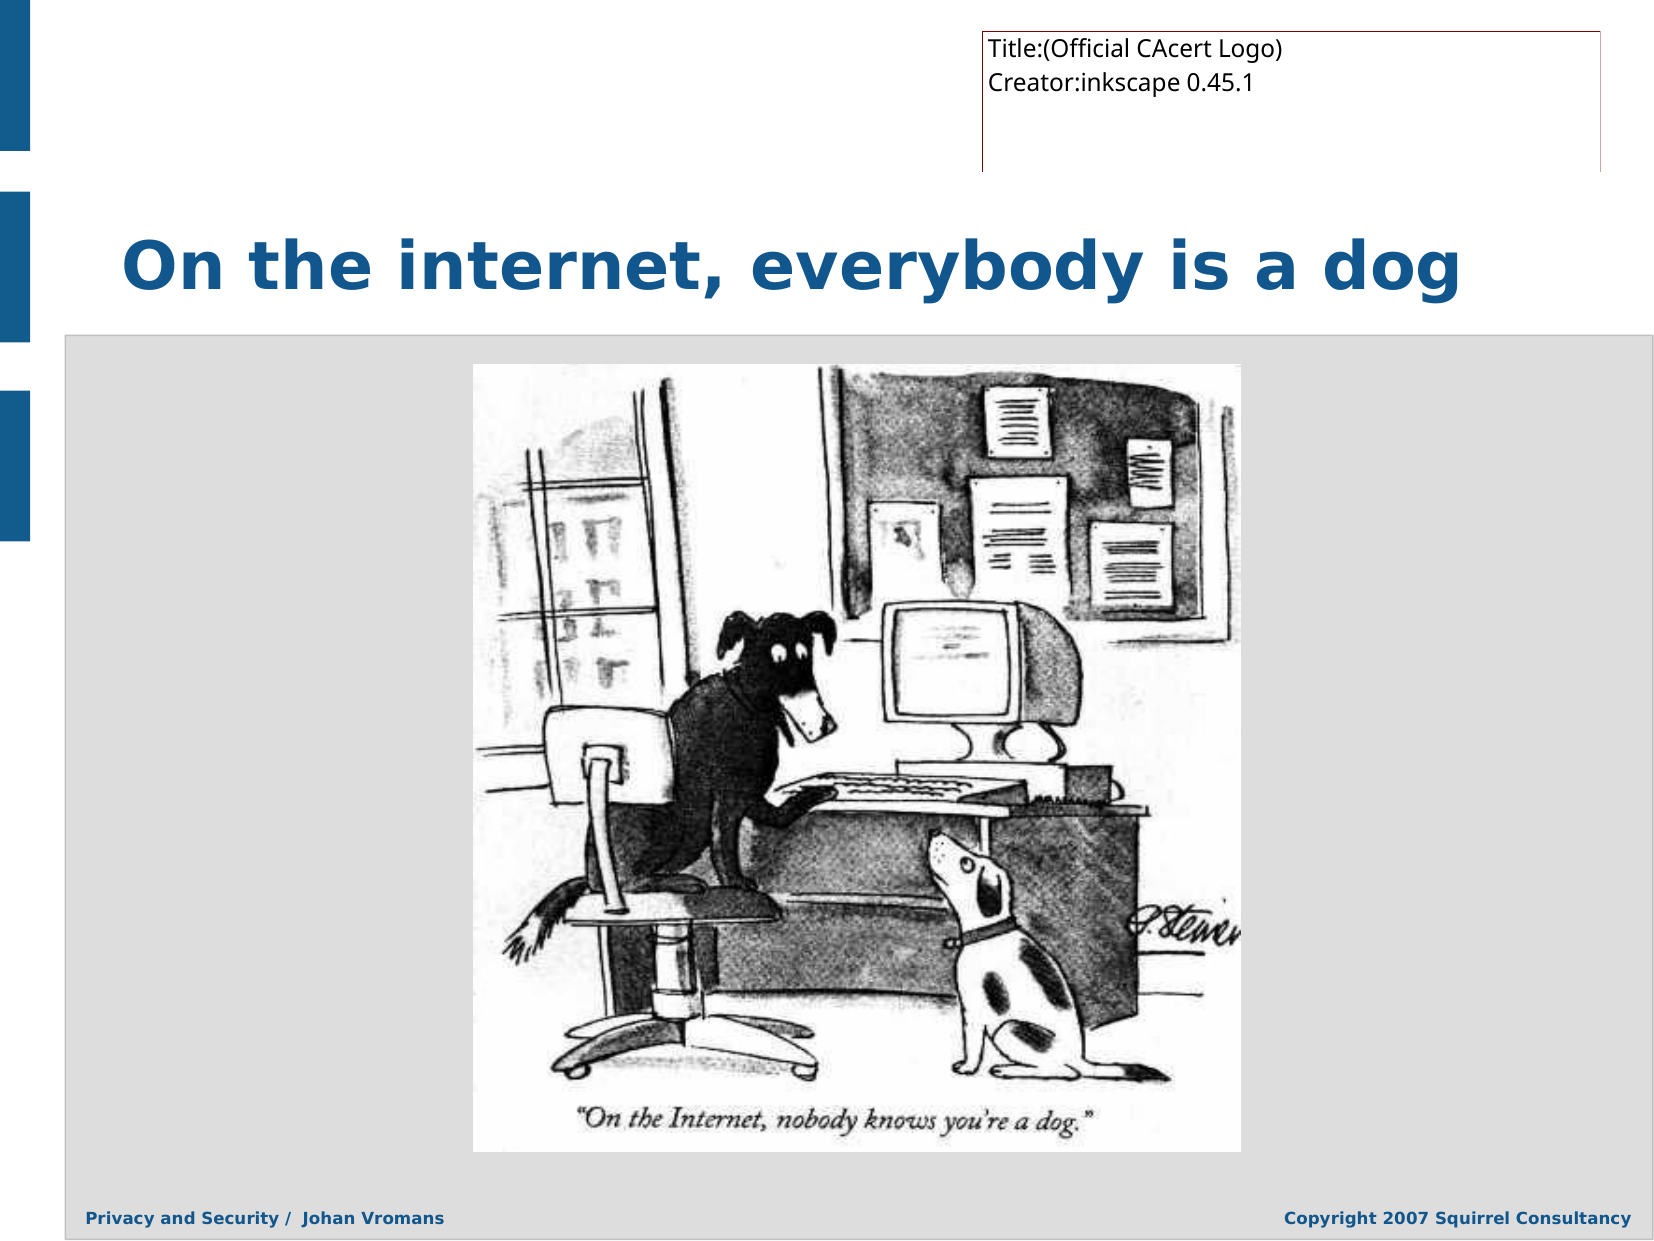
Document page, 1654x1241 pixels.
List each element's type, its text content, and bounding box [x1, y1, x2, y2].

title On the internet, everybody is a dog [121, 206, 1533, 326]
picture [473, 364, 1241, 1152]
